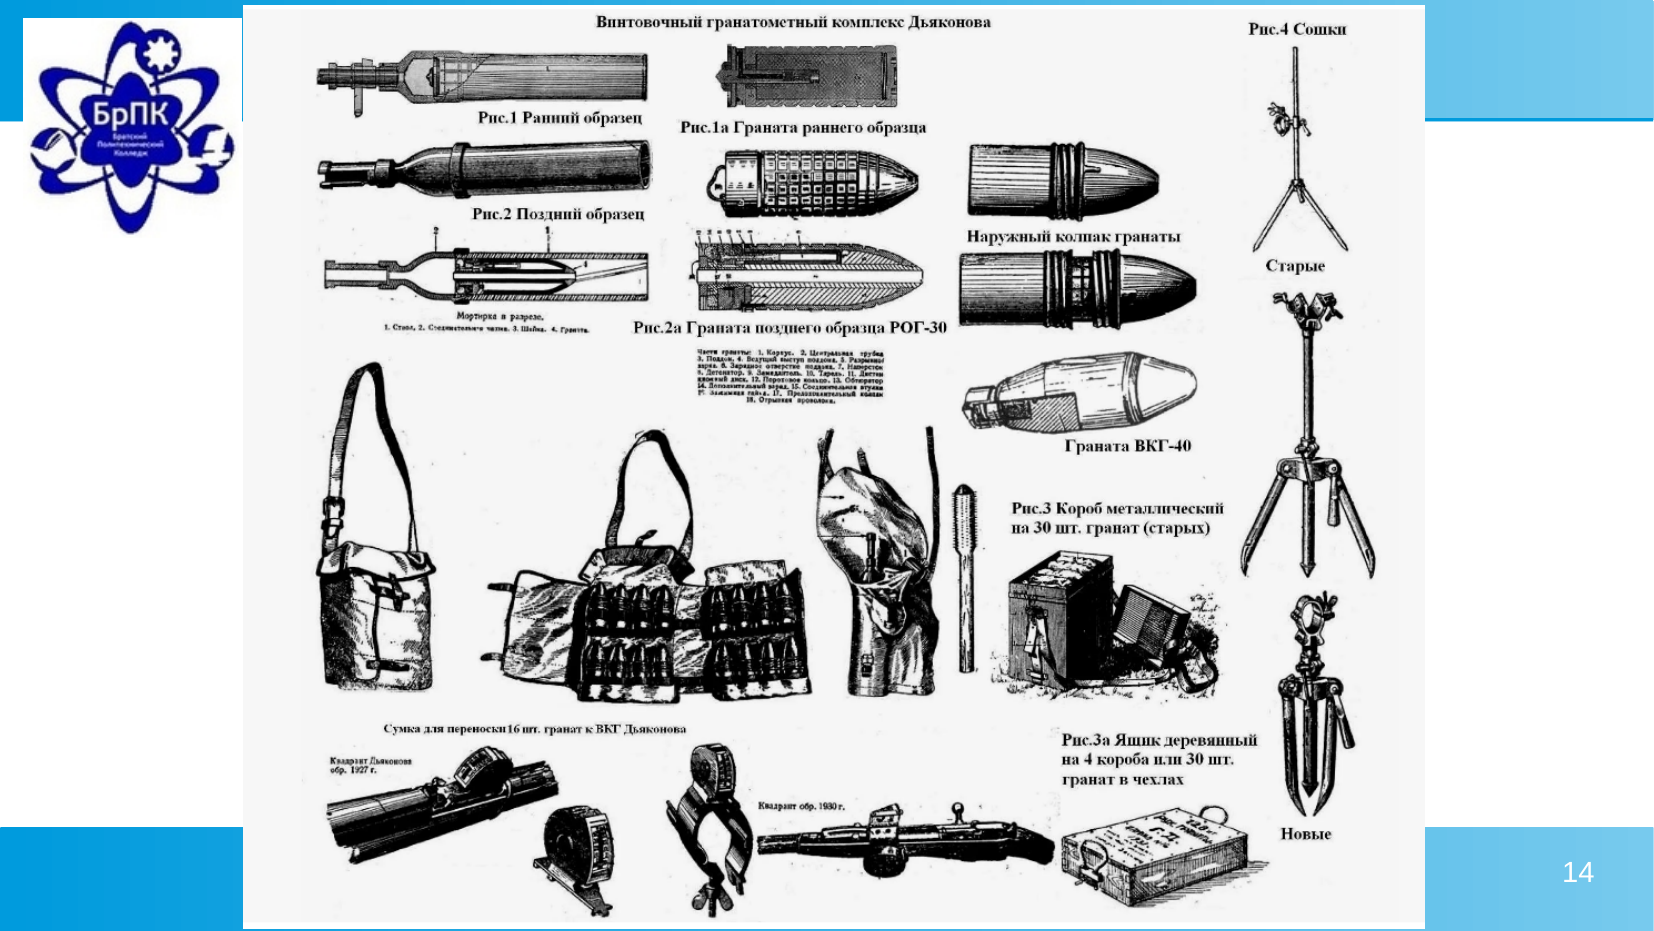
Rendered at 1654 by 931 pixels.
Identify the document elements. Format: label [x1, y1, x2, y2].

picture [243, 5, 1425, 929]
picture [23, 19, 242, 238]
